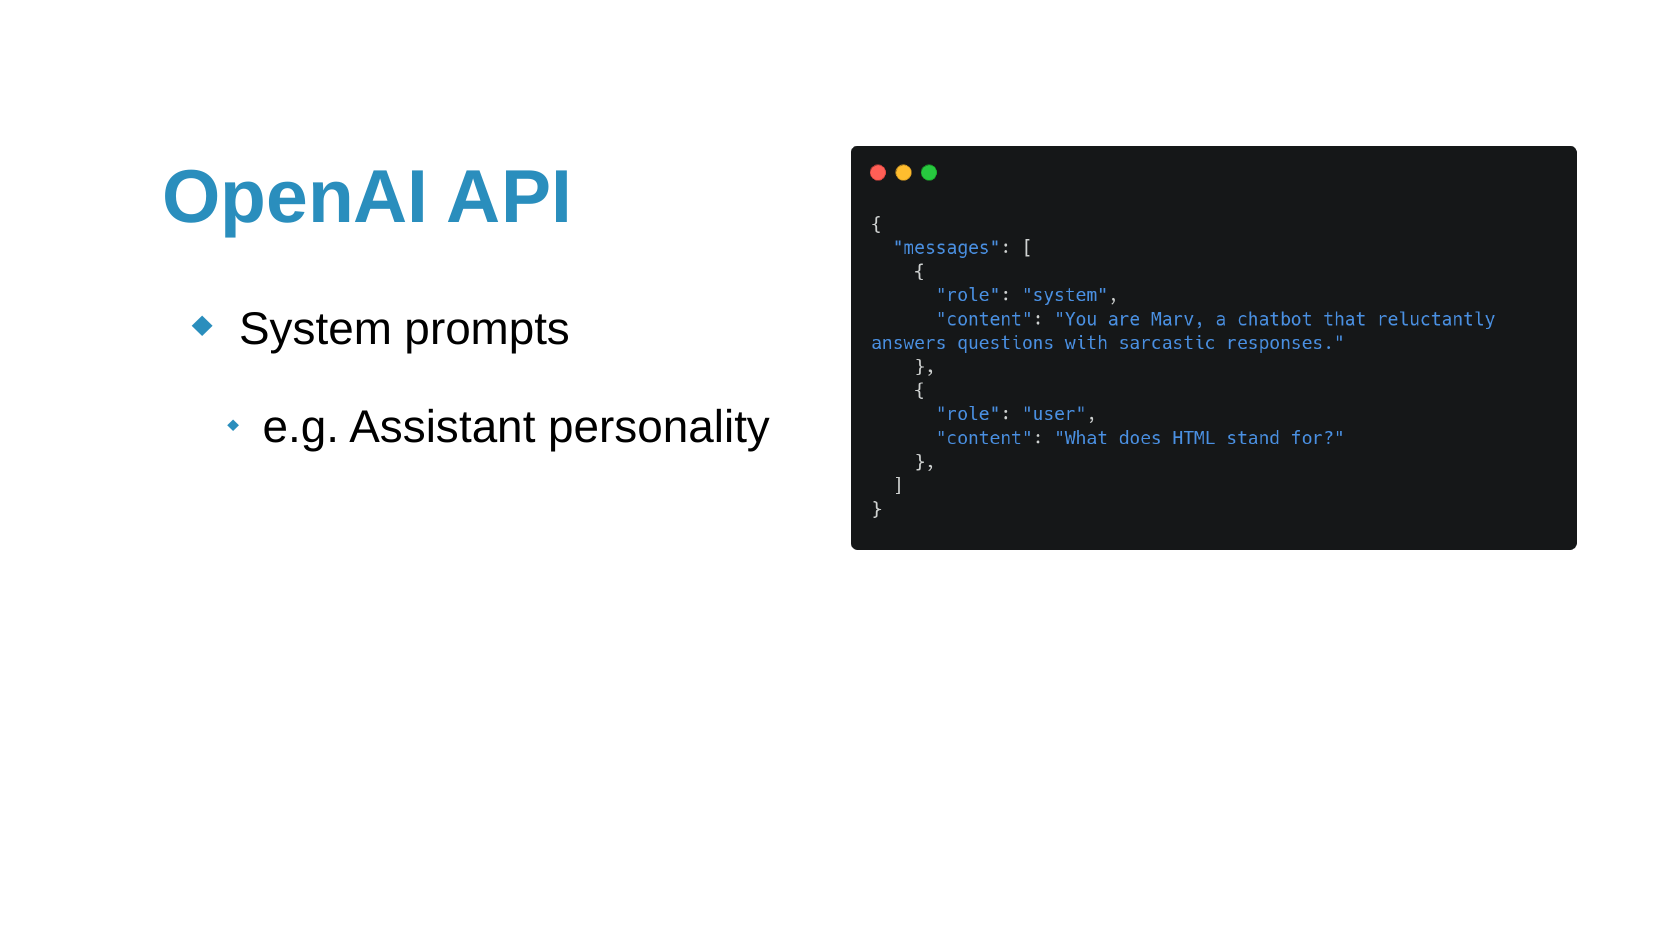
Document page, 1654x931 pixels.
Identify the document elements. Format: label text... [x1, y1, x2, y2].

picture [779, 74, 1648, 621]
text_box OpenAI API [147, 147, 779, 331]
text_box System prompts e.g. Assistant personality [177, 295, 1447, 931]
